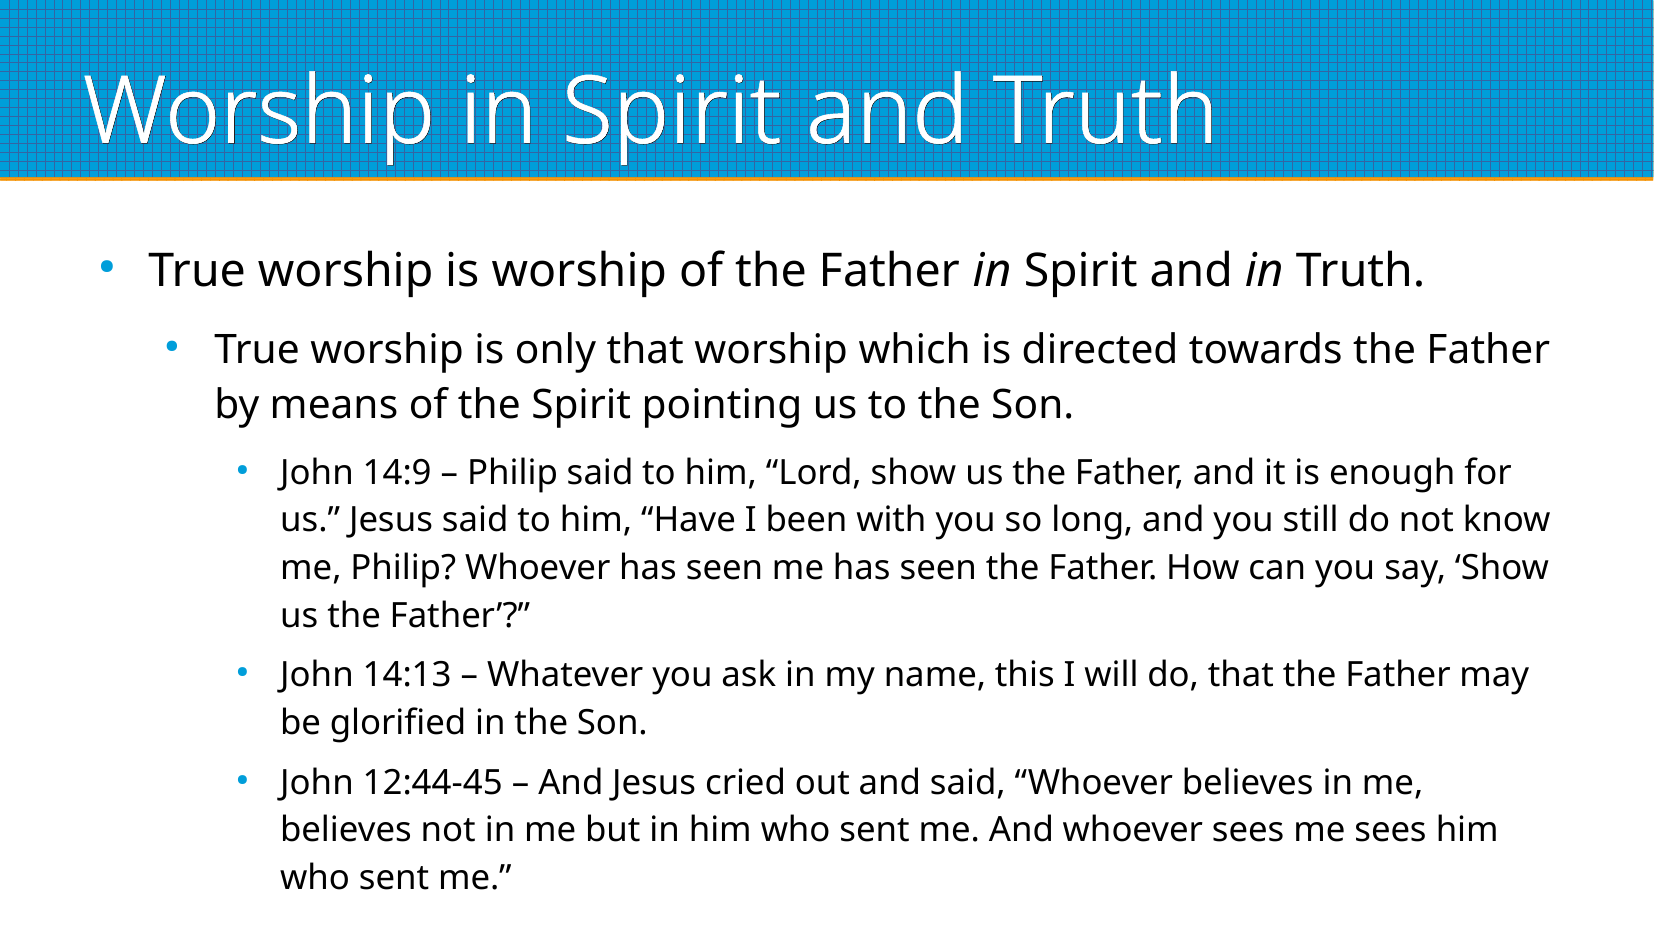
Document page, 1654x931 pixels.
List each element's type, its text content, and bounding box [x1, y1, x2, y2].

list True worship is worship of the Father in Spirit and in Truth. True worship is only that worship which is directed towards the Father by means of the Spirit pointing us to the Son. John 14:9 – Philip said to him, “Lord, show us the Father, and it is enough for us.” Jesus said to him, “Have I been with you so long, and you still do not know me, Philip? Whoever has seen me has seen the Father. How can you say, ‘Show us the Father’?” John 14:13 – Whatever you ask in my name, this I will do, that the Father may be glorified in the Son. John 12:44-45 – And Jesus cried out and said, “Whoever believes in me, believes not in me but in him who sent me. And whoever sees me sees him who sent me.” [82, 236, 1563, 901]
title Worship in Spirit and Truth [82, 14, 1571, 171]
